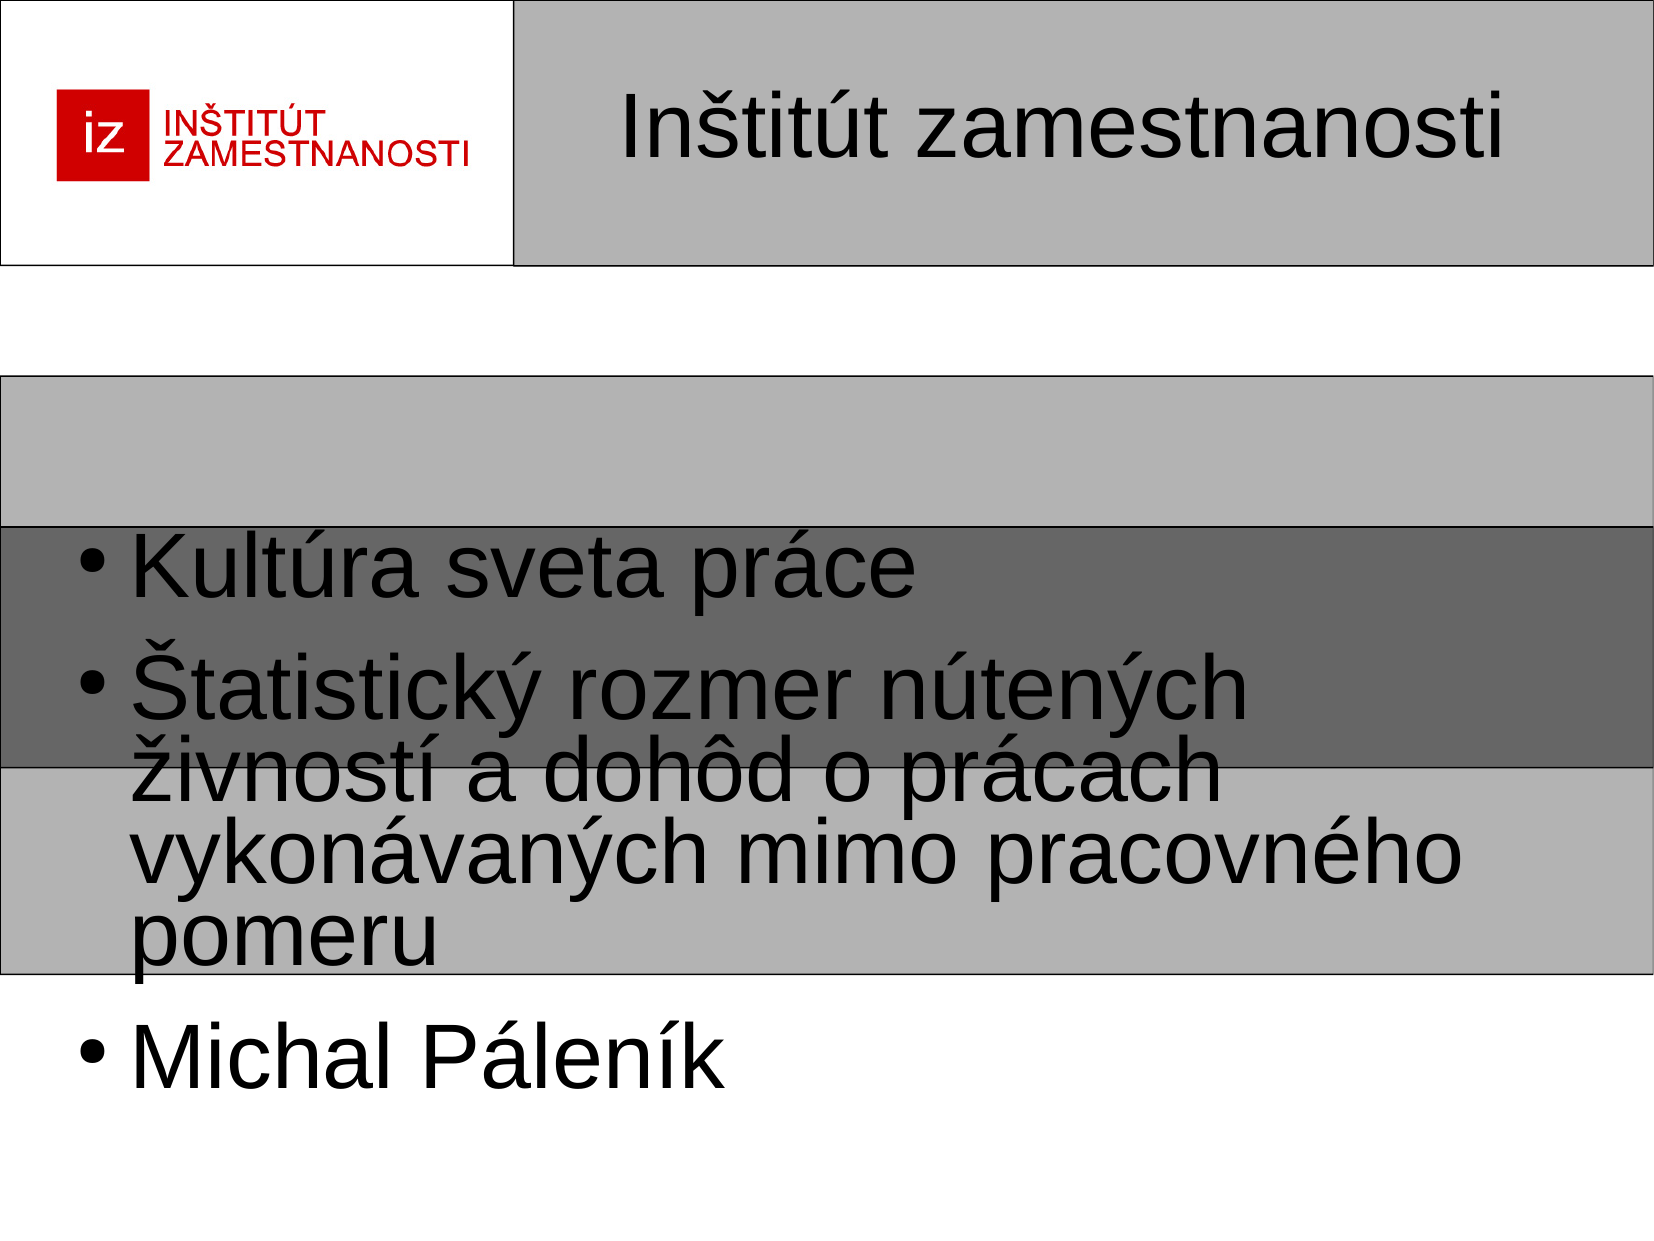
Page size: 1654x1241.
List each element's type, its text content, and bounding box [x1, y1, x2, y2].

picture [5, 8, 512, 257]
list Kultúra sveta práce Štatistický rozmer nútených živností a dohôd o prácach vykonávaných mimo pracovného pomeru Michal Páleník [59, 531, 1506, 1126]
text_box [0, 376, 1654, 975]
title Inštitút zamestnanosti [561, 29, 1565, 237]
